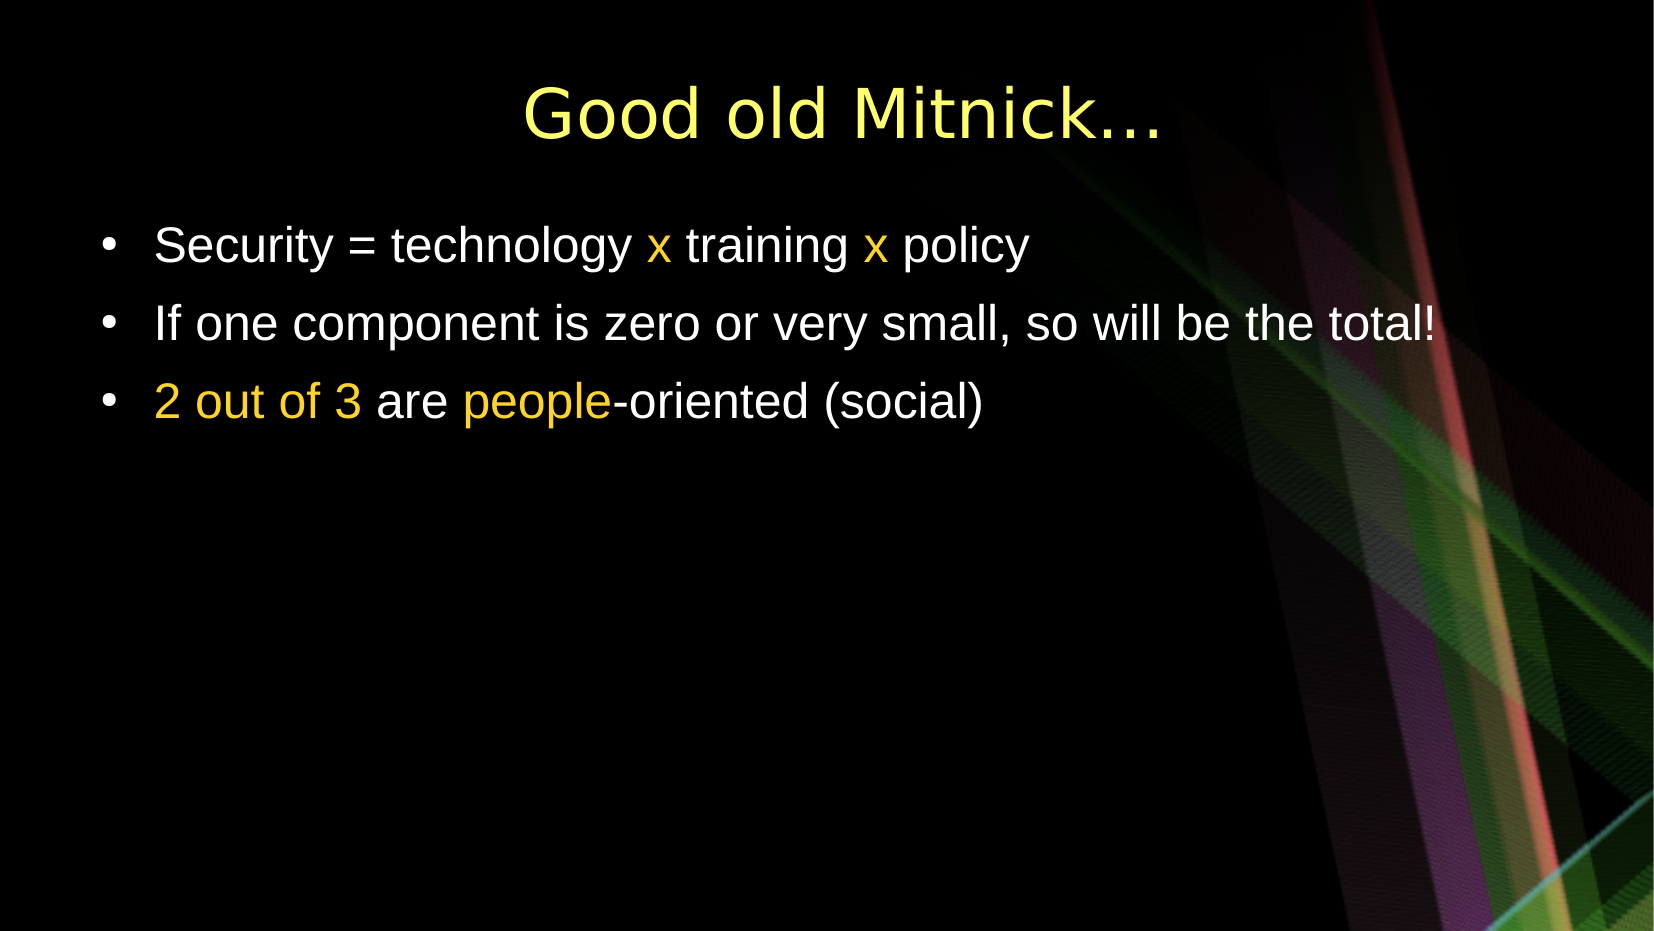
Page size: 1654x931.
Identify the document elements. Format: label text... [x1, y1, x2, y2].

title Good old Mitnick… [82, 37, 1607, 193]
list Security = technology x training x policy If one component is zero or very small, so will be the total! 2 out of 3 are people-oriented (social) [82, 217, 1607, 898]
picture [0, 0, 1654, 931]
